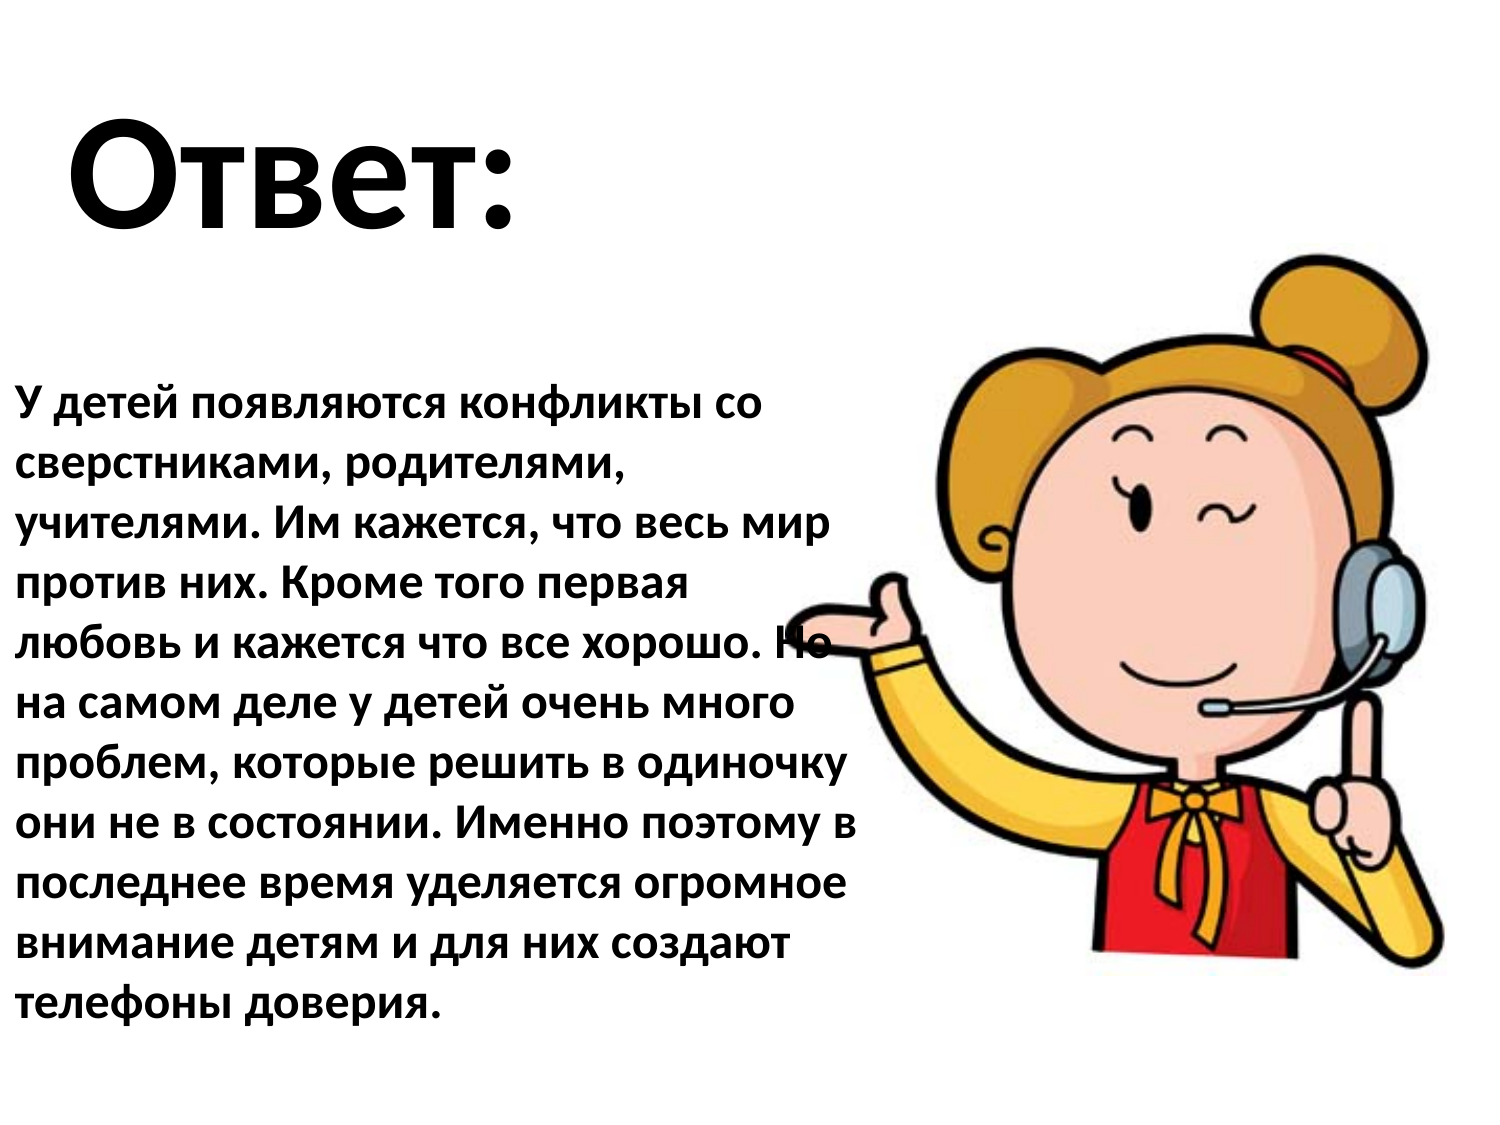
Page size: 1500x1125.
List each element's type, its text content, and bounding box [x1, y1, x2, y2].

text_box У детей появляются конфликты со сверстниками, родителями, учителями. Им кажется, что весь мир против них. Кроме того первая любовь и кажется что все хорошо. Но на самом деле у детей очень много проблем, которые решить в одиночку они не в состоянии. Именно поэтому в последнее время уделяется огромное внимание детям и для них создают телефоны доверия. [0, 361, 880, 1037]
picture [785, 243, 1447, 976]
text_box Ответ: [53, 54, 758, 270]
